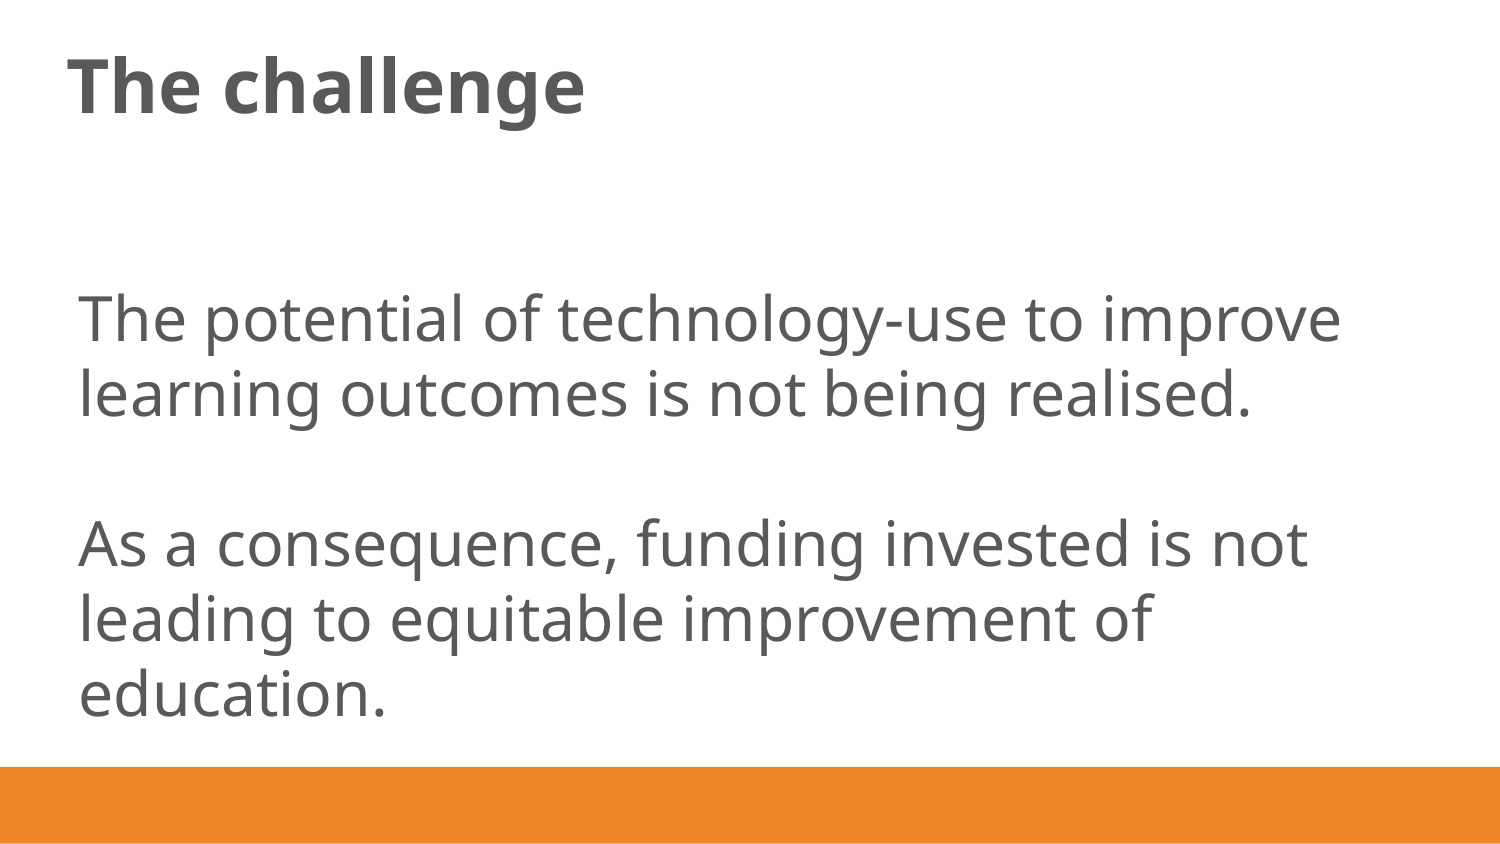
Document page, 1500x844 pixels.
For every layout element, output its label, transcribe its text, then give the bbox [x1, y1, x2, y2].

title The challenge [51, 23, 1449, 144]
list The potential of technology-use to improve learning outcomes is not being realised. As a consequence, funding invested is not leading to equitable improvement of education. [63, 263, 1439, 452]
